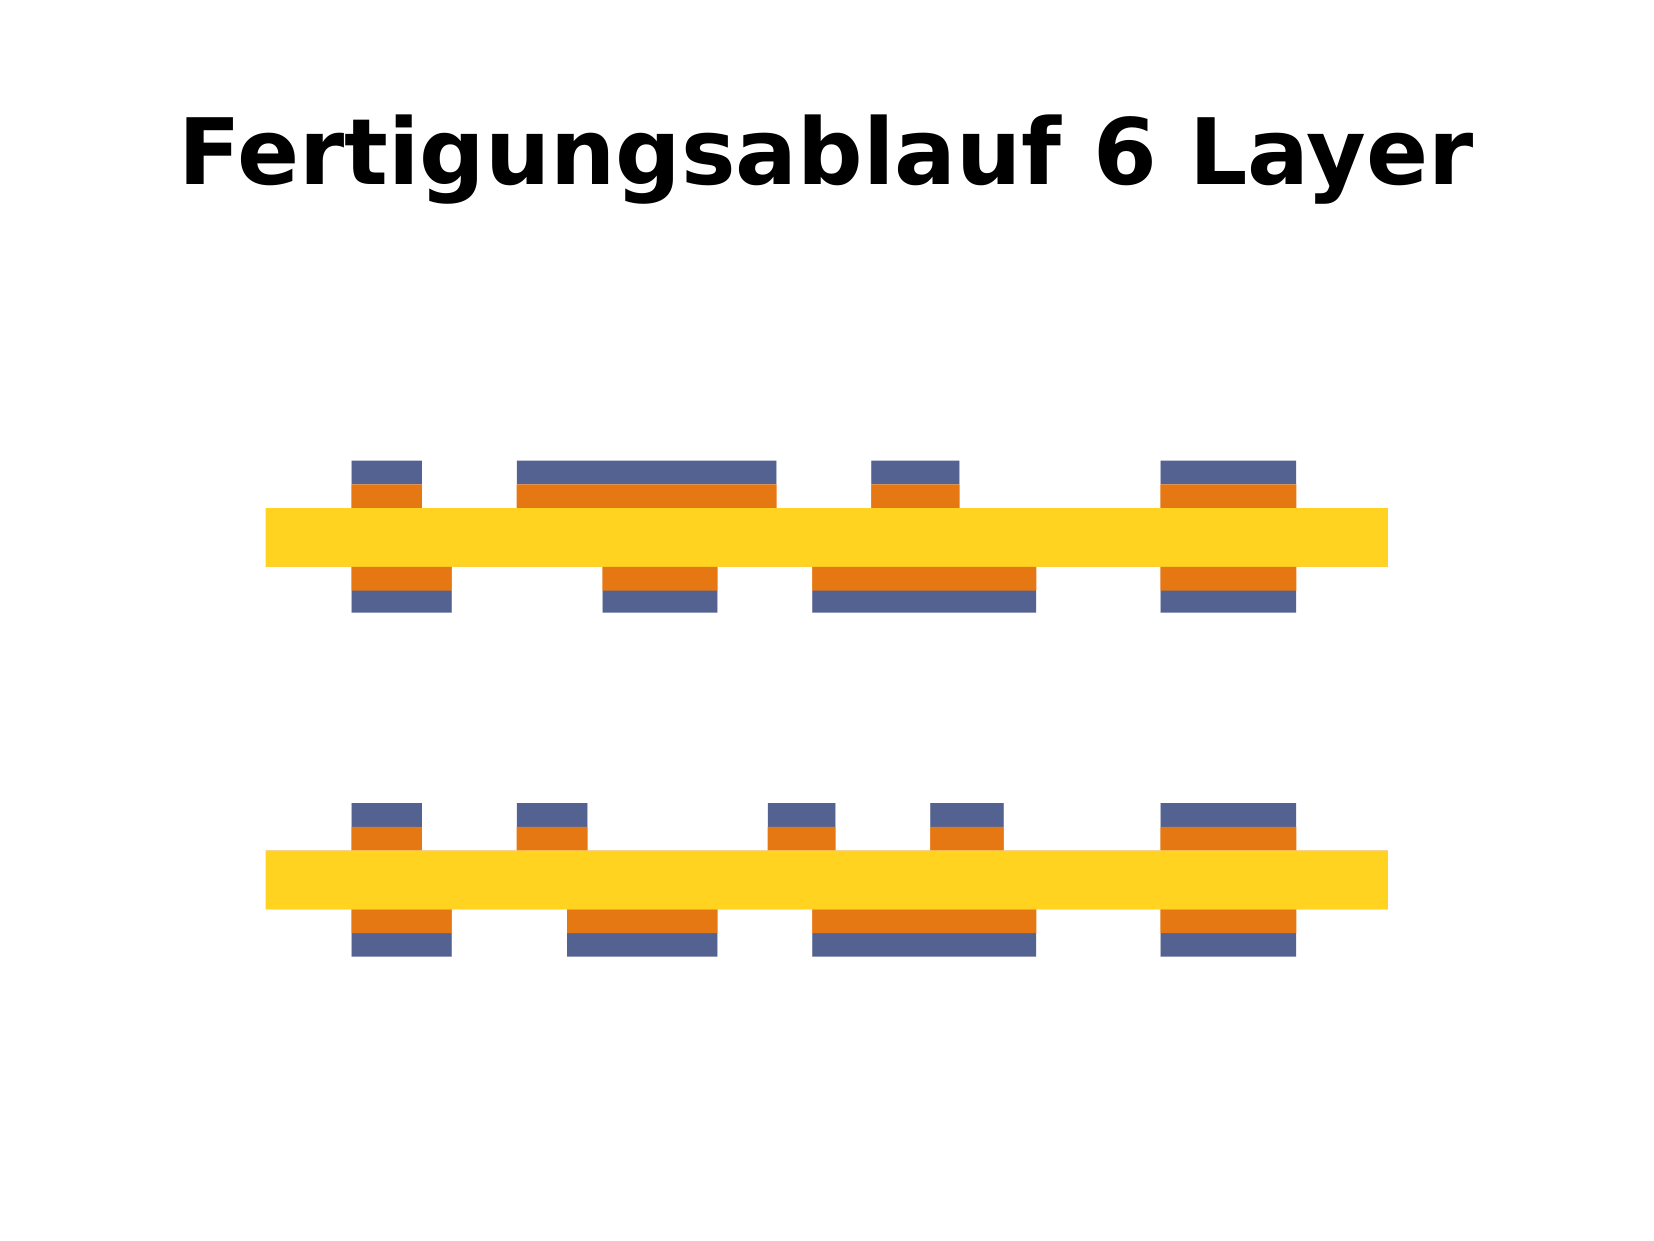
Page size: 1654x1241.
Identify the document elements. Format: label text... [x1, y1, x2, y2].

text_box [256, 437, 1397, 615]
title Fertigungsablauf 6 Layer [82, 49, 1571, 257]
text_box [256, 803, 1397, 981]
